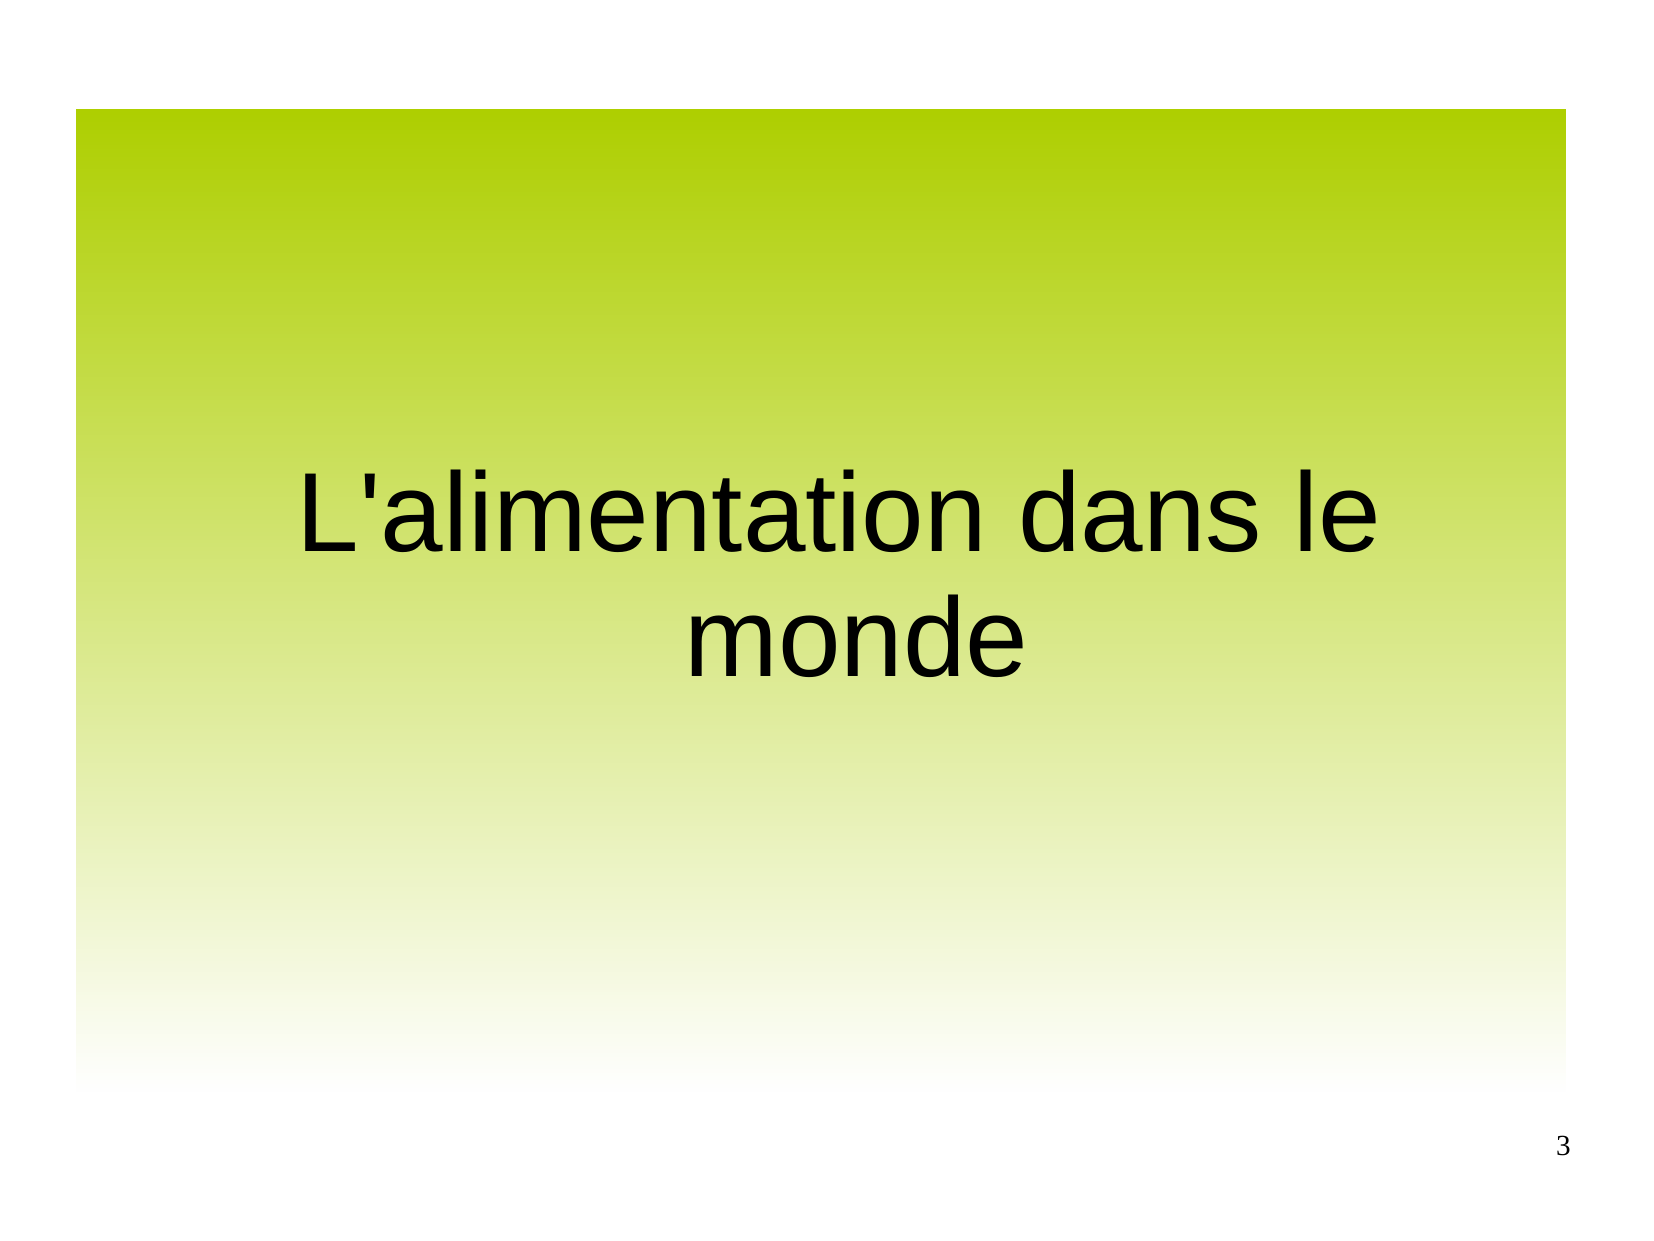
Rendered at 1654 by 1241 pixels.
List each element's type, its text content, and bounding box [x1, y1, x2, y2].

subtitle L'alimentation dans le monde [76, 109, 1565, 1093]
